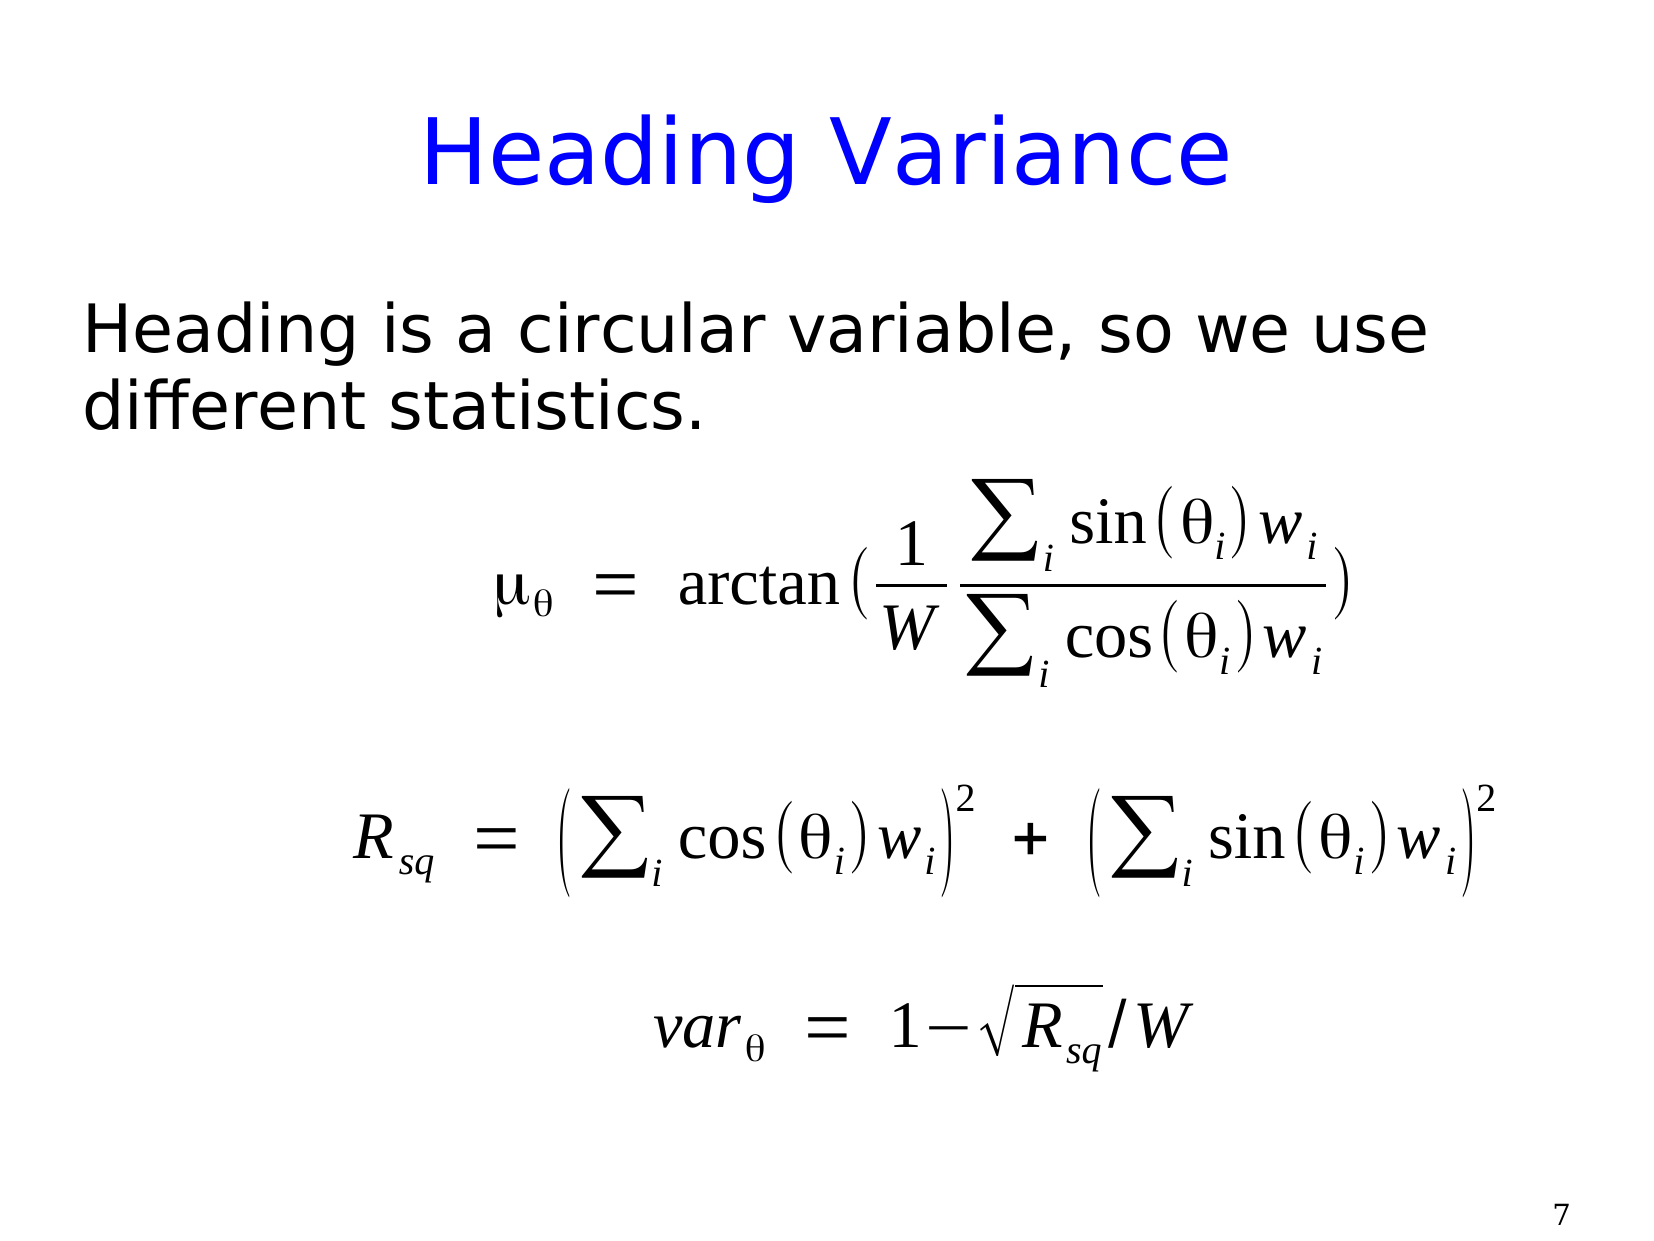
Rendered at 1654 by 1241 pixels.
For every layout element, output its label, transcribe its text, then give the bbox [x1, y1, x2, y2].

list Heading is a circular variable, so we use different statistics. [82, 290, 1571, 1109]
title Heading Variance [82, 49, 1571, 257]
chart [344, 474, 1503, 1073]
